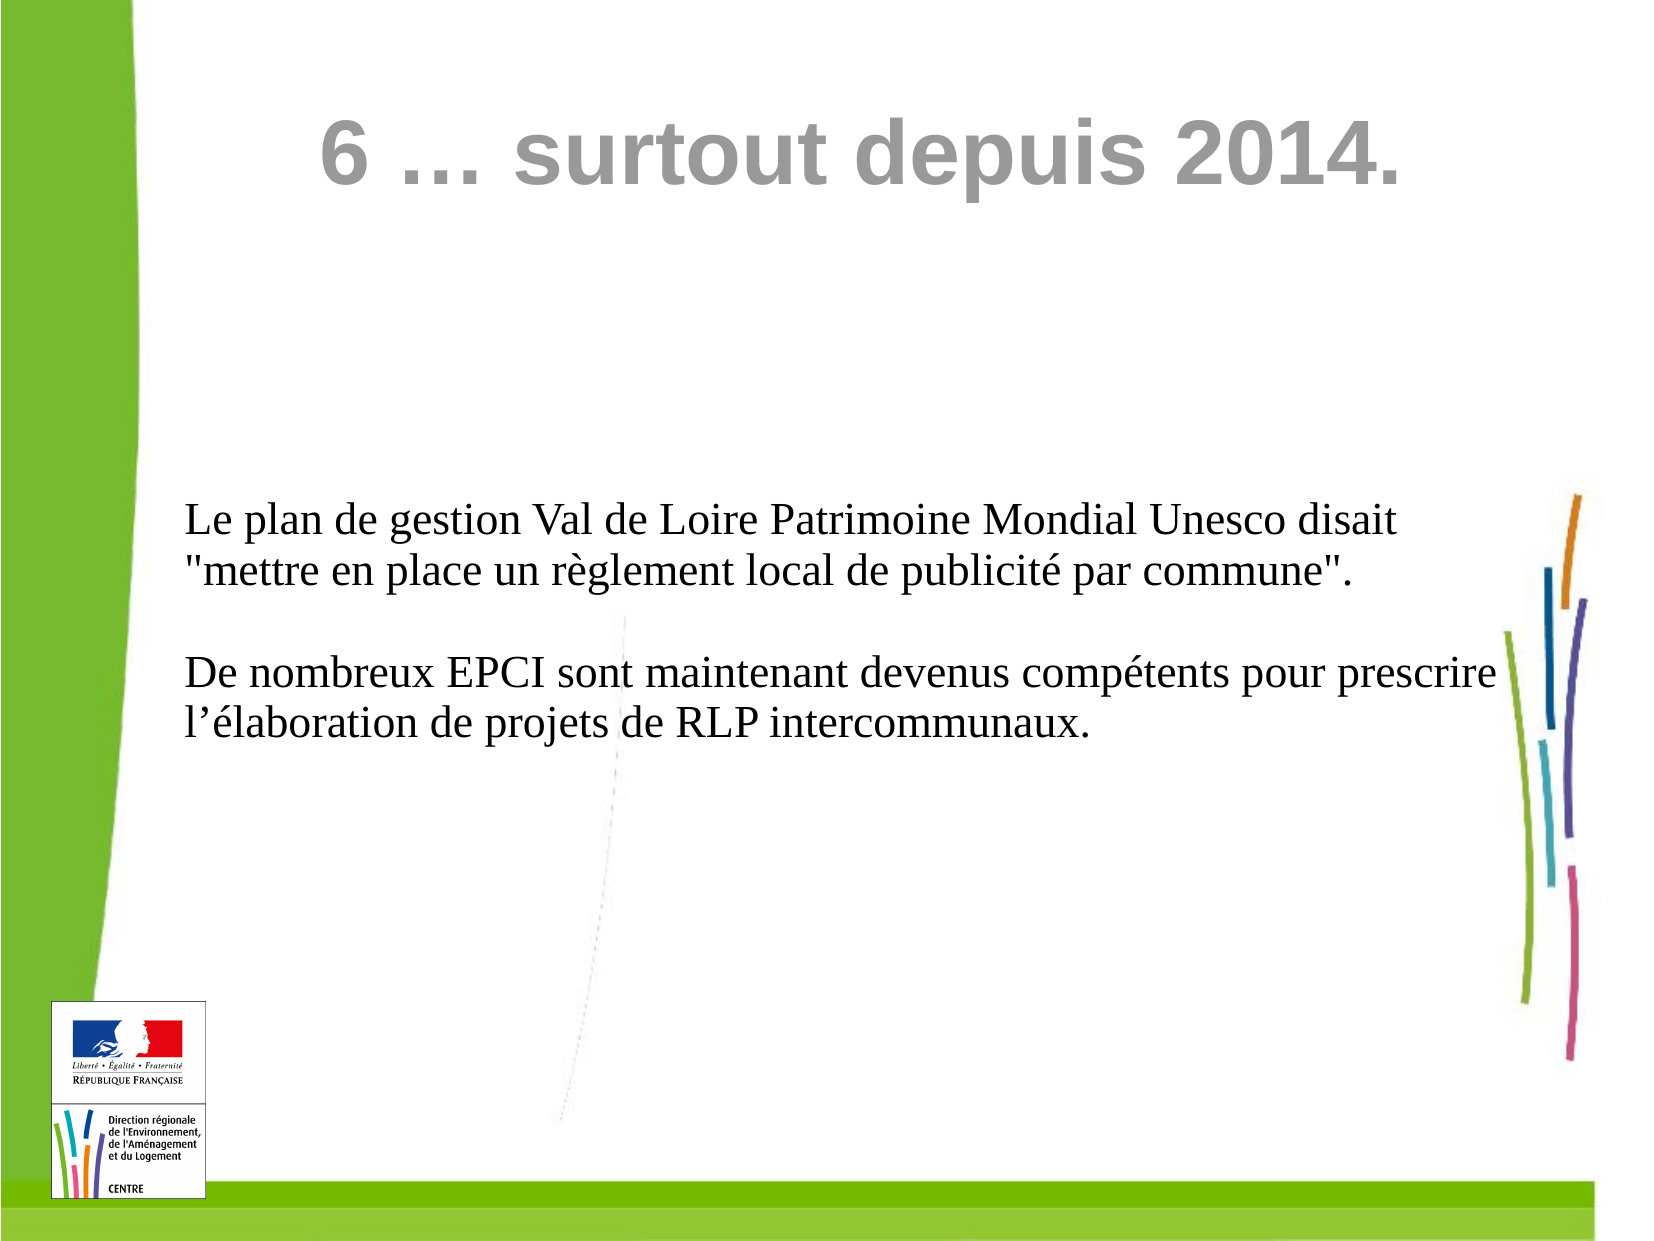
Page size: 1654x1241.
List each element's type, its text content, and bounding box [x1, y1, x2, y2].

subtitle Le plan de gestion Val de Loire Patrimoine Mondial Unesco disait "mettre en place un règlement local de publicité par commune". De nombreux EPCI sont maintenant devenus compétents pour prescrire l’élaboration de projets de RLP intercommunaux. [184, 263, 1514, 1030]
title 6 … surtout depuis 2014. [178, 49, 1571, 257]
picture [1, 0, 1654, 1241]
